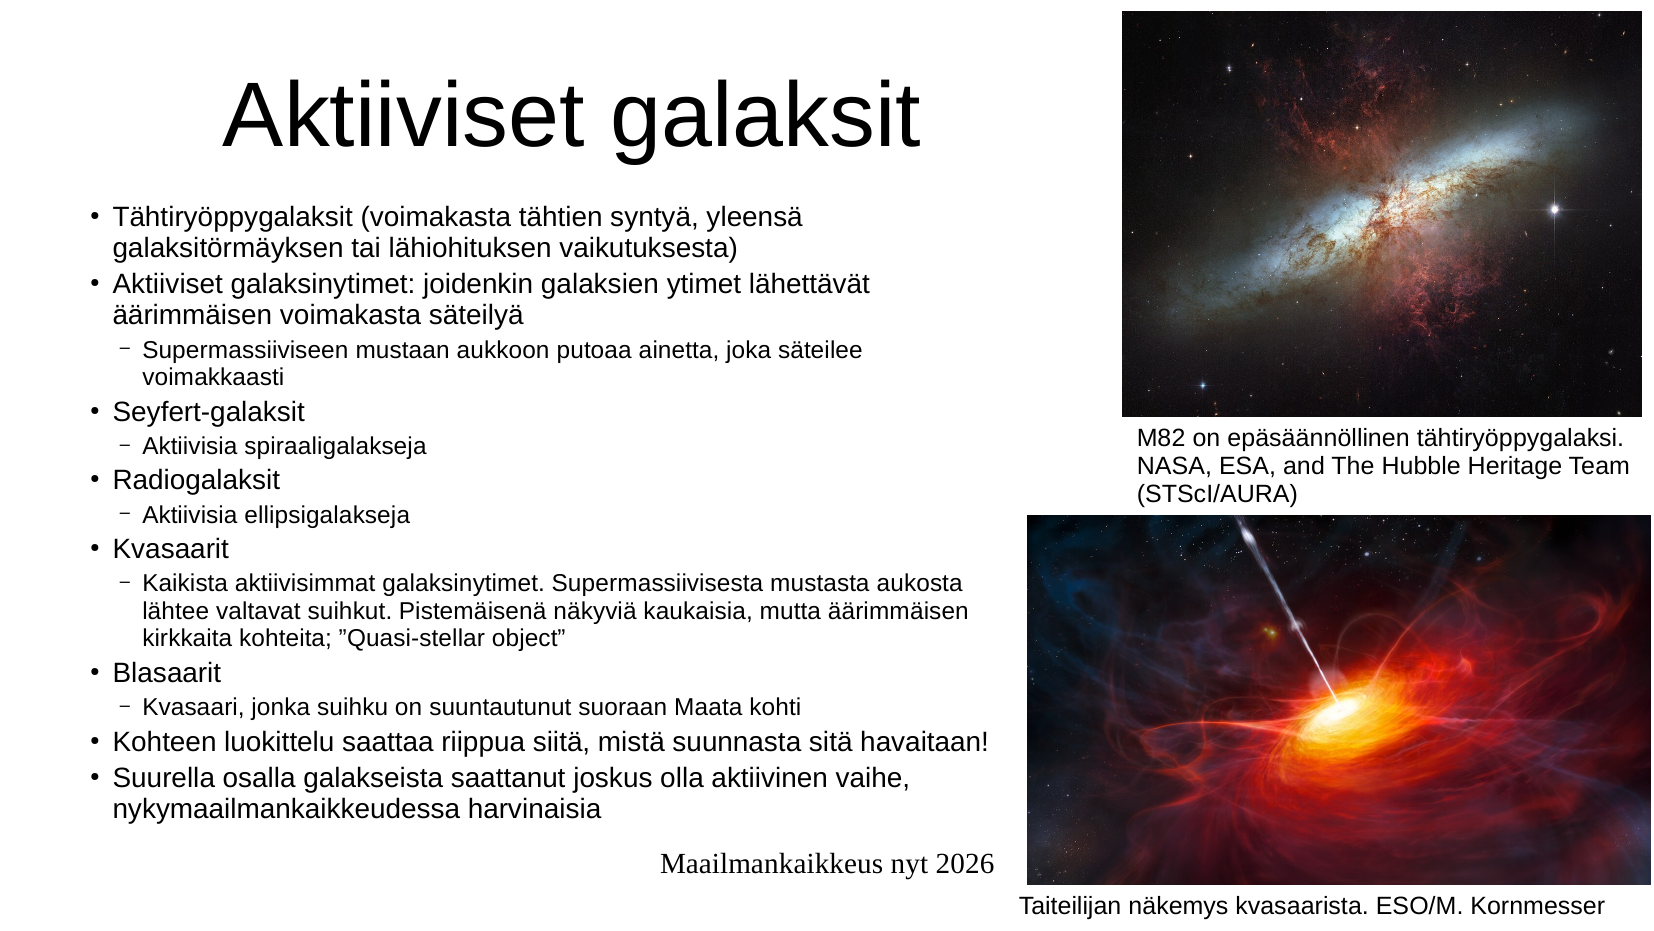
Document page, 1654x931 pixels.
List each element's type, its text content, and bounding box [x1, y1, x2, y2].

title Aktiiviset galaksit [82, 37, 1063, 193]
list Tähtiryöppygalaksit (voimakasta tähtien syntyä, yleensä galaksitörmäyksen tai lähiohituksen vaikutuksesta) Aktiiviset galaksinytimet: joidenkin galaksien ytimet lähettävät äärimmäisen voimakasta säteilyä Supermassiiviseen mustaan aukkoon putoaa ainetta, joka säteilee voimakkaasti Seyfert-galaksit Aktiivisia spiraaligalakseja Radiogalaksit Aktiivisia ellipsigalakseja Kvasaarit Kaikista aktiivisimmat galaksinytimet. Supermassiivisesta mustasta aukosta lähtee valtavat suihkut. Pistemäisenä näkyviä kaukaisia, mutta äärimmäisen kirkkaita kohteita; ”Quasi-stellar object” Blasaarit Kvasaari, jonka suihku on suuntautunut suoraan Maata kohti Kohteen luokittelu saattaa riippua siitä, mistä suunnasta sitä havaitaan! Suurella osalla galakseista saattanut joskus olla aktiivinen vaihe, nykymaailmankaikkeudessa harvinaisia [82, 200, 1004, 863]
text_box Taiteilijan näkemys kvasaarista. ESO/M. Kornmesser [1003, 884, 1622, 928]
picture [1027, 515, 1651, 885]
text_box M82 on epäsäännöllinen tähtiryöppygalaksi. NASA, ESA, and The Hubble Heritage Team (STScI/AURA) [1122, 416, 1654, 516]
picture [1122, 11, 1642, 416]
